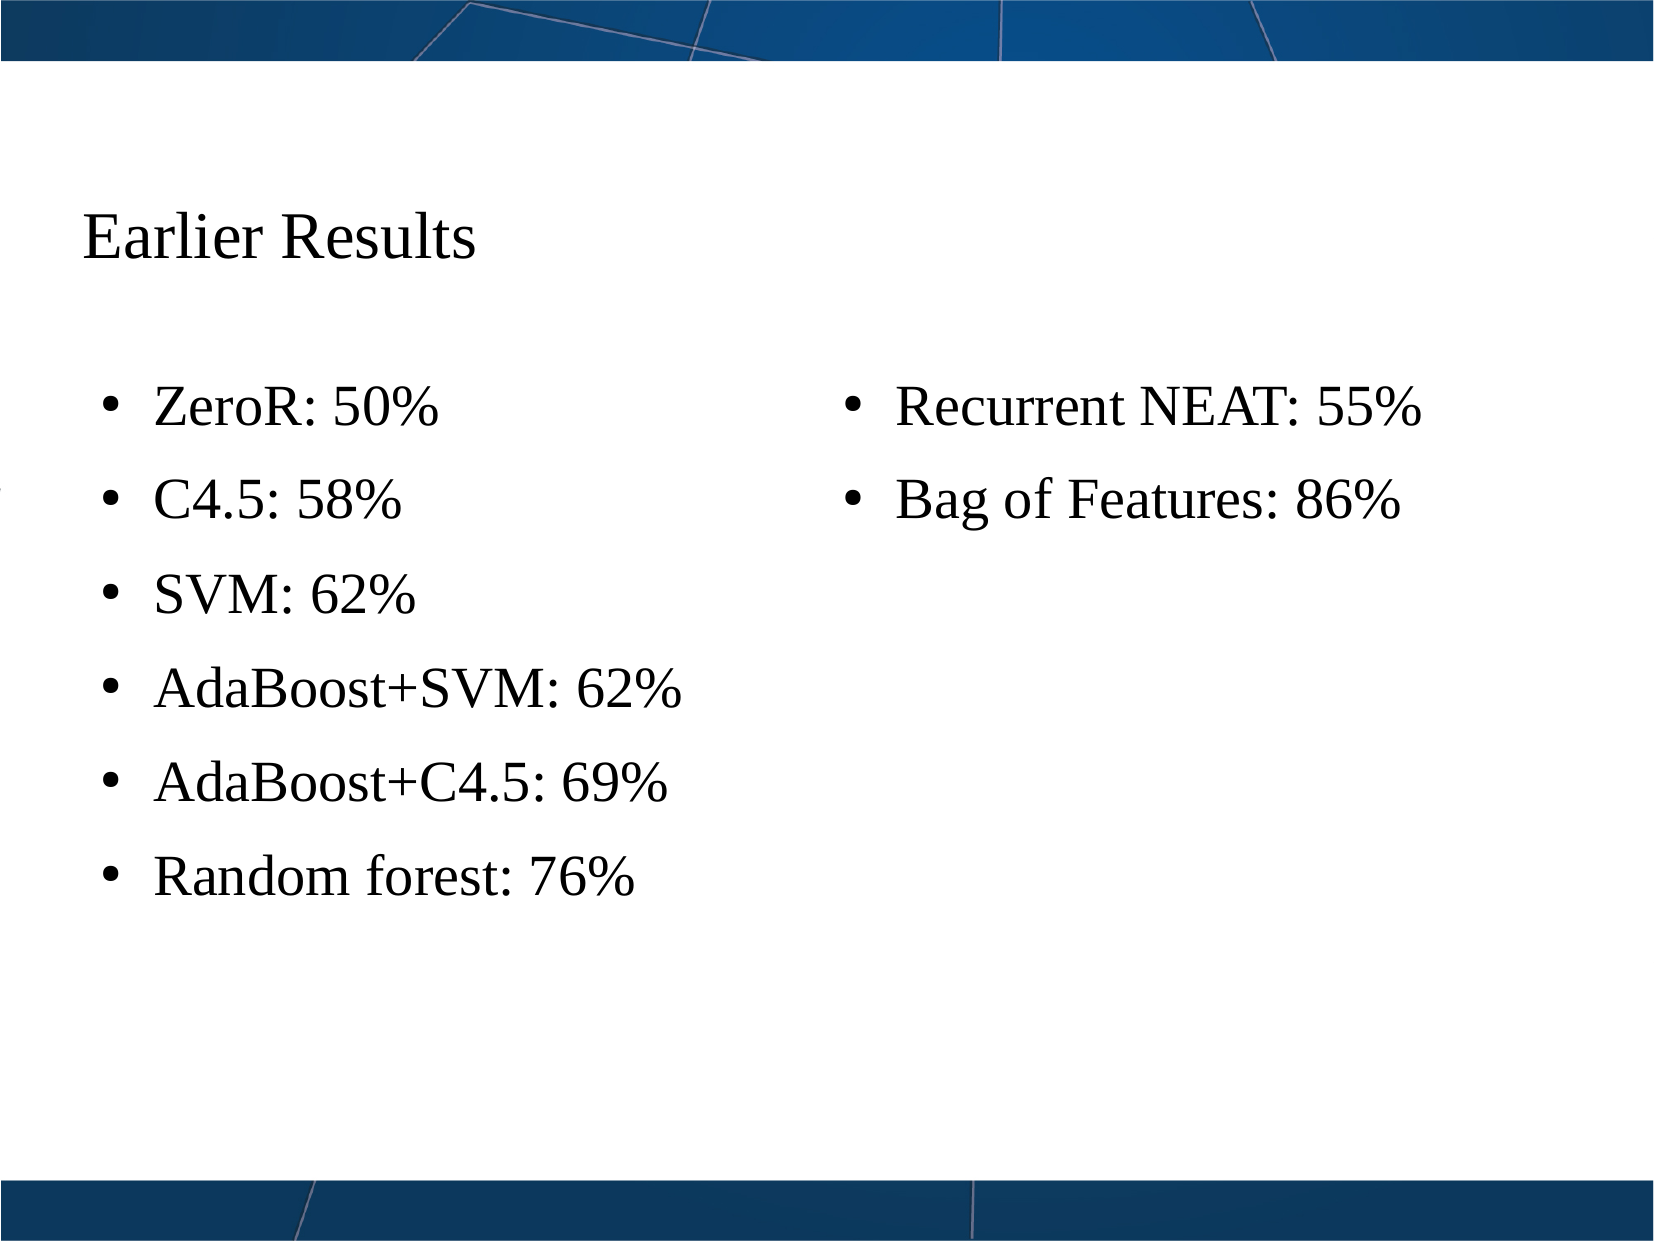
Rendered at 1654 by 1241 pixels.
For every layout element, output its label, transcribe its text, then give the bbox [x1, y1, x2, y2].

list Recurrent NEAT: 55% Bag of Features: 86% [825, 372, 1654, 1093]
list ZeroR: 50% C4.5: 58% SVM: 62% AdaBoost+SVM: 62% AdaBoost+C4.5: 69% Random forest: 76% [82, 372, 825, 1093]
picture [0, 0, 1654, 1241]
title Earlier Results [82, 132, 1571, 340]
